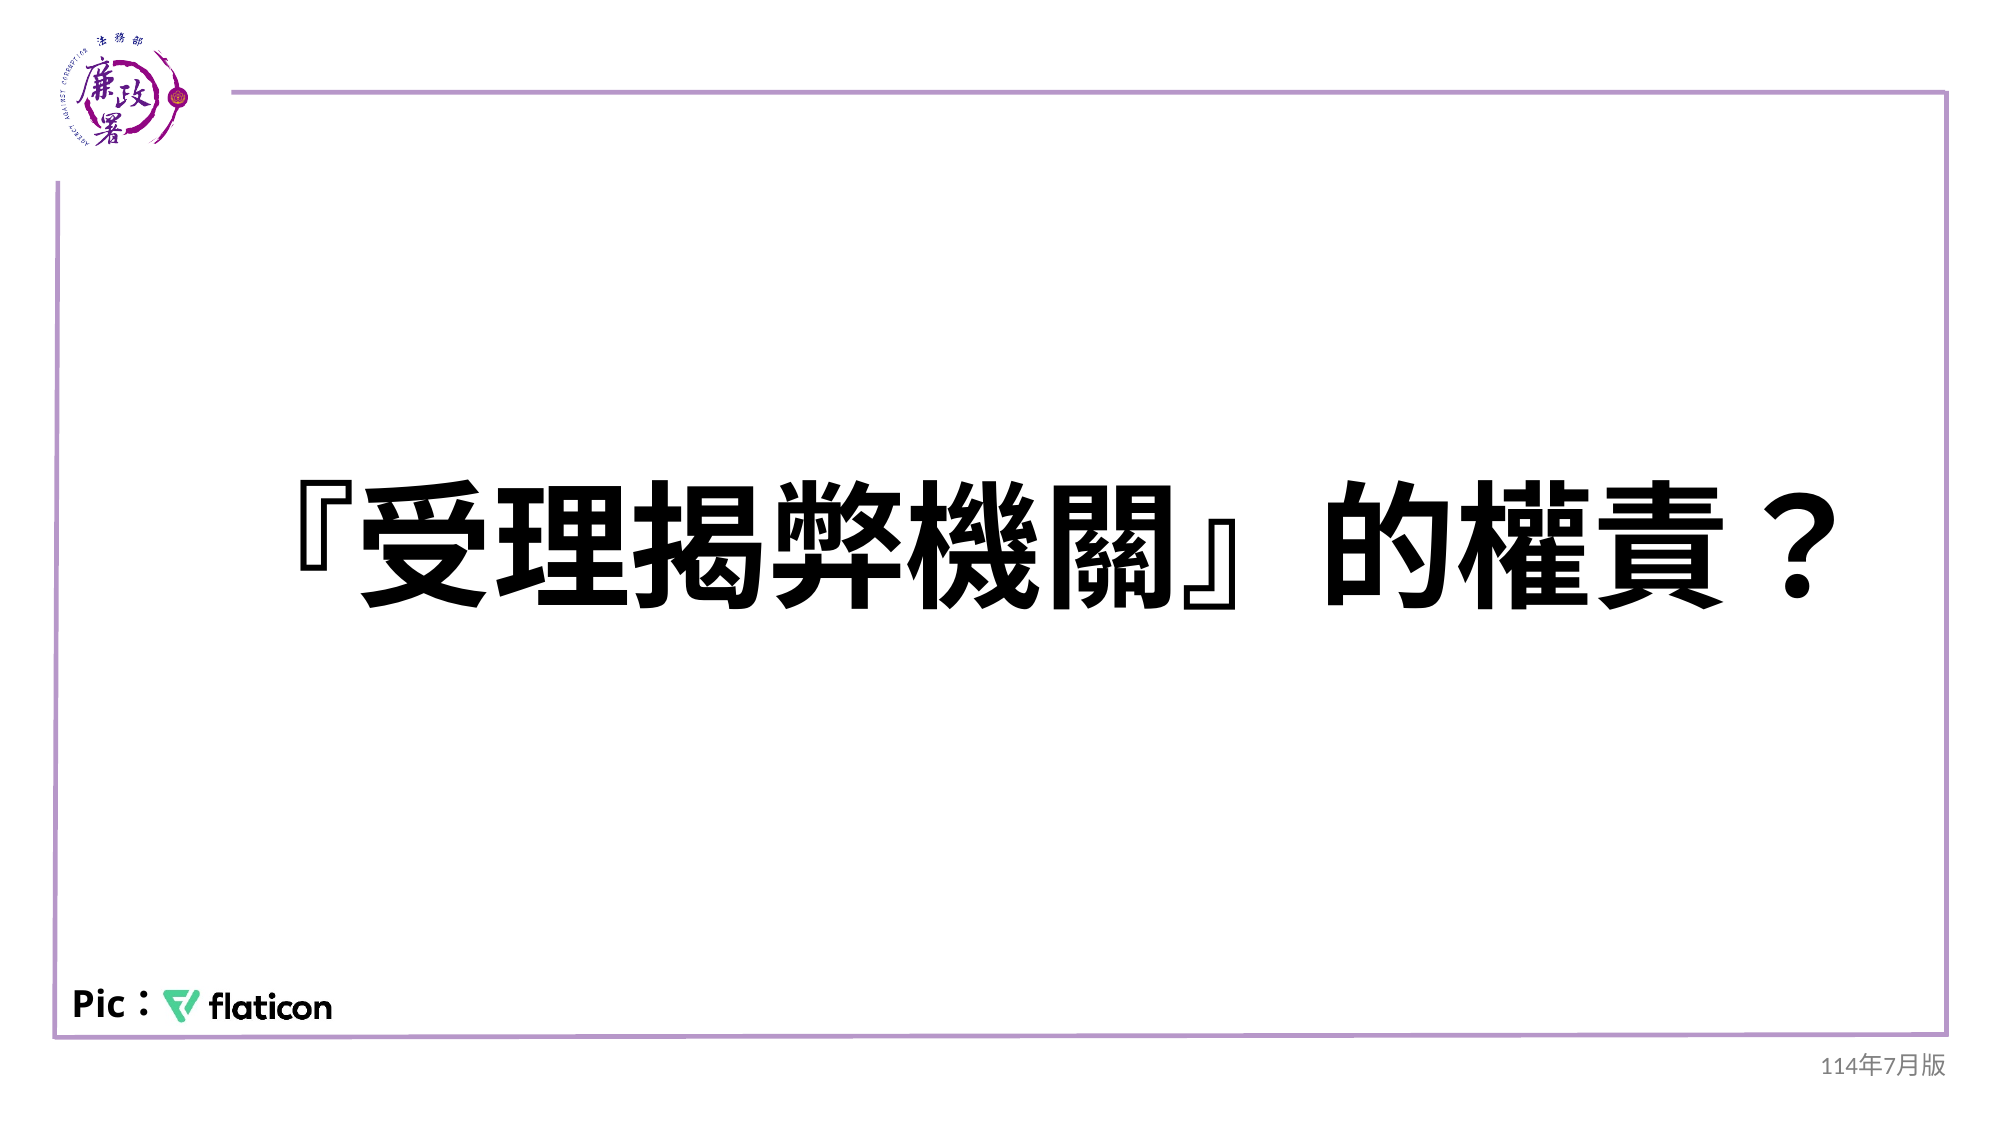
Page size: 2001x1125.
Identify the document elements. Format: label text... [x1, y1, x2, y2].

text_box Pic： [56, 972, 178, 1033]
picture [160, 986, 335, 1026]
picture [60, 32, 188, 146]
text_box 114年7月版 [1805, 1042, 2000, 1088]
text_box 『受理揭弊機關』的權責？ [203, 452, 1884, 633]
